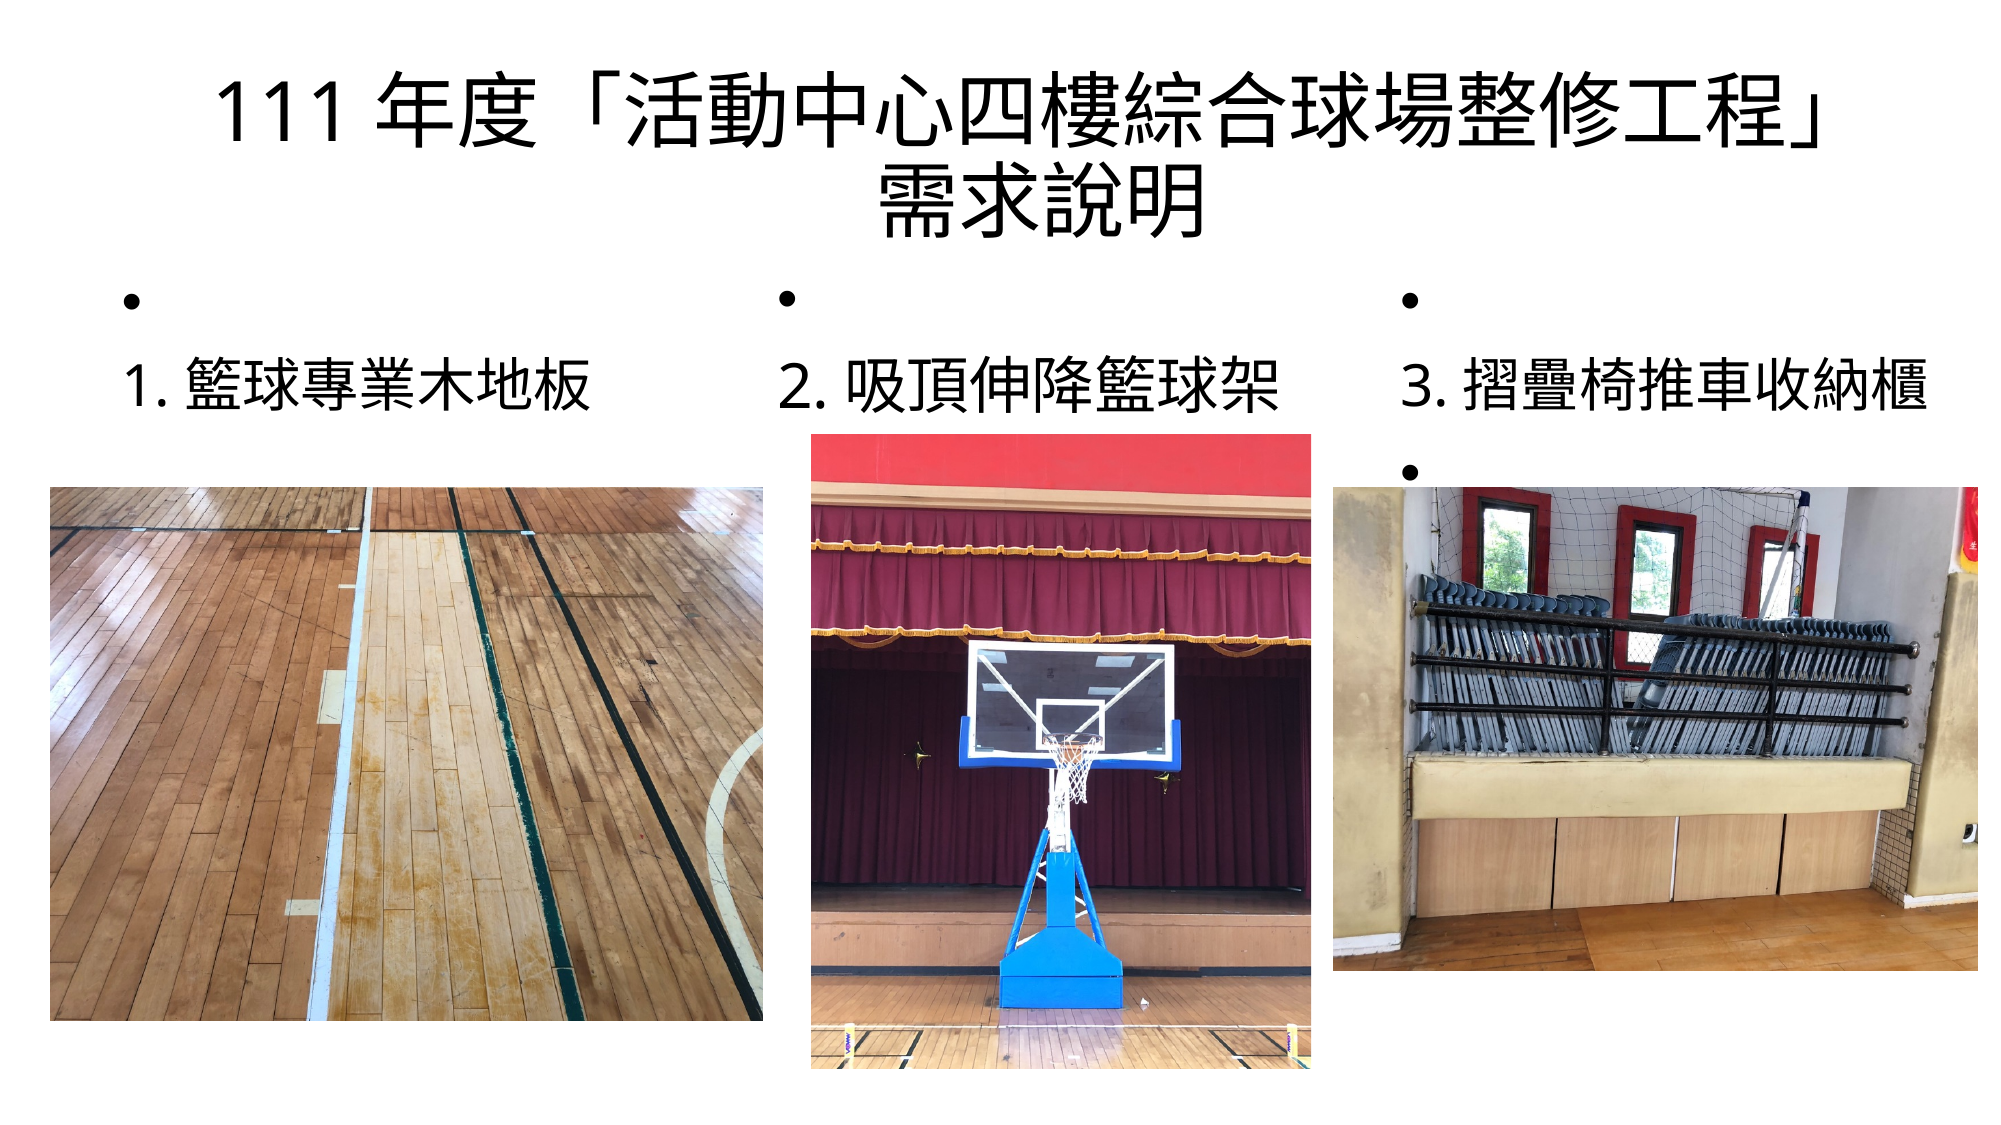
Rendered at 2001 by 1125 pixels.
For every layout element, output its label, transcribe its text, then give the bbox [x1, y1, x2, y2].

title 111年度「活動中心四樓綜合球場整修工程」 需求說明 [137, 59, 1946, 259]
picture [1333, 487, 1978, 971]
picture [811, 434, 1312, 1069]
text_box 3.摺疊椅推車收納櫃 [1384, 258, 2000, 612]
text_box 2.吸頂伸降籃球架 [762, 255, 1321, 441]
list 1.籃球專業木地板 [106, 258, 642, 438]
picture [50, 487, 763, 1021]
